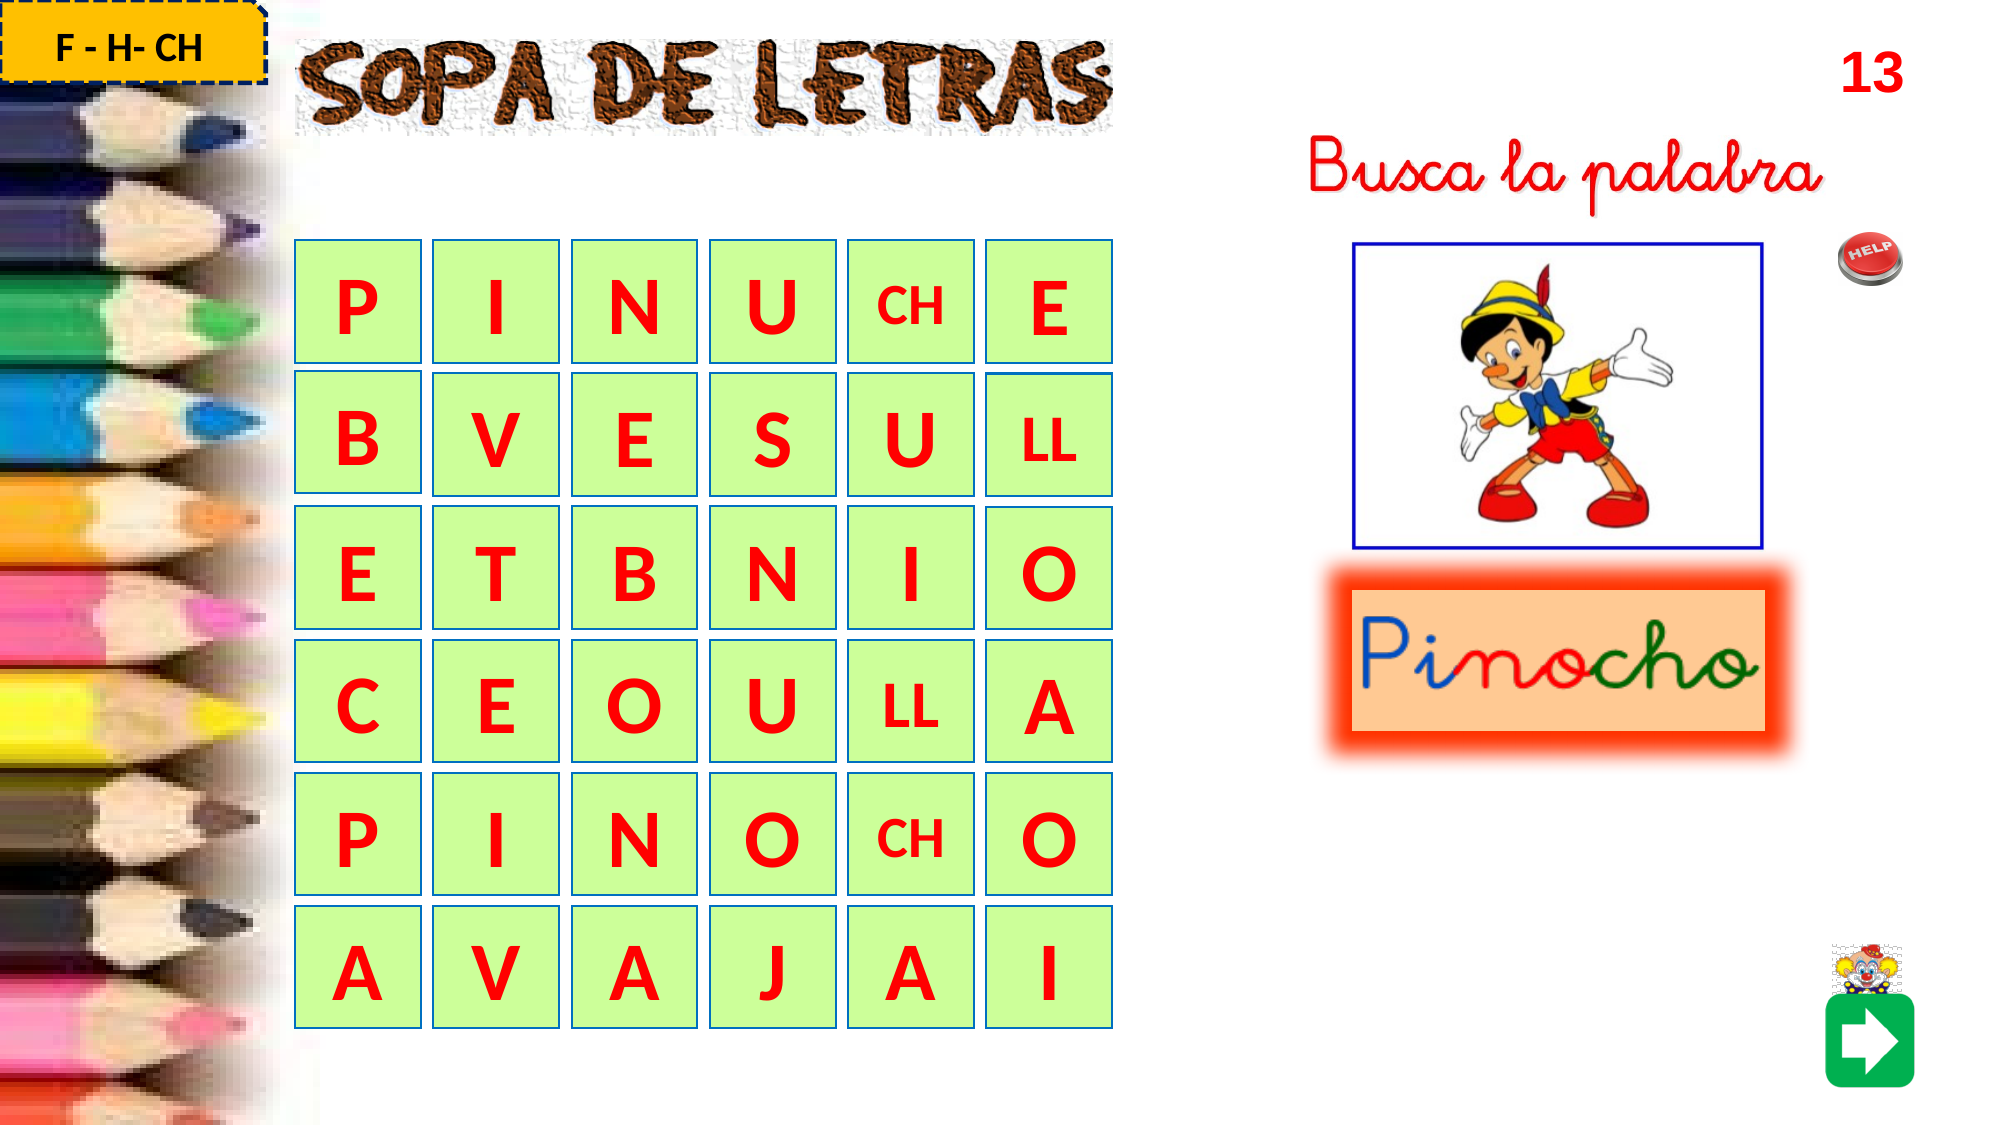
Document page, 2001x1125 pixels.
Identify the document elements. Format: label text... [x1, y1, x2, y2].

text_box LL [986, 373, 1113, 496]
text_box LL [848, 639, 974, 762]
text_box E [295, 506, 421, 629]
text_box B [571, 506, 698, 629]
text_box C [295, 639, 421, 762]
text_box F - H- CH [0, 0, 266, 83]
text_box CH [848, 772, 974, 895]
text_box V [433, 373, 560, 496]
text_box P [295, 772, 421, 895]
text_box U [709, 639, 836, 762]
text_box N [571, 240, 698, 363]
text_box O [986, 506, 1113, 629]
text_box N [571, 772, 698, 895]
text_box CH [848, 240, 974, 363]
text_box E [433, 639, 560, 762]
text_box O [986, 772, 1113, 895]
text_box O [709, 772, 836, 895]
text_box J [709, 905, 836, 1028]
text_box B [295, 370, 421, 494]
text_box P [295, 240, 421, 363]
text_box N [709, 506, 836, 629]
text_box I [848, 506, 974, 629]
text_box V [433, 905, 560, 1028]
text_box E [571, 373, 698, 496]
text_box A [571, 905, 698, 1028]
text_box U [848, 373, 974, 496]
text_box O [571, 639, 698, 762]
text_box U [709, 240, 836, 363]
text_box A [848, 905, 974, 1028]
text_box S [709, 373, 836, 496]
text_box I [433, 240, 560, 363]
text_box A [295, 905, 421, 1028]
text_box I [986, 905, 1113, 1029]
text_box 13 [1825, 27, 1943, 112]
picture [0, 0, 2001, 1125]
text_box A [986, 639, 1113, 762]
text_box T [433, 506, 560, 629]
text_box I [433, 772, 560, 895]
text_box E [986, 240, 1113, 363]
